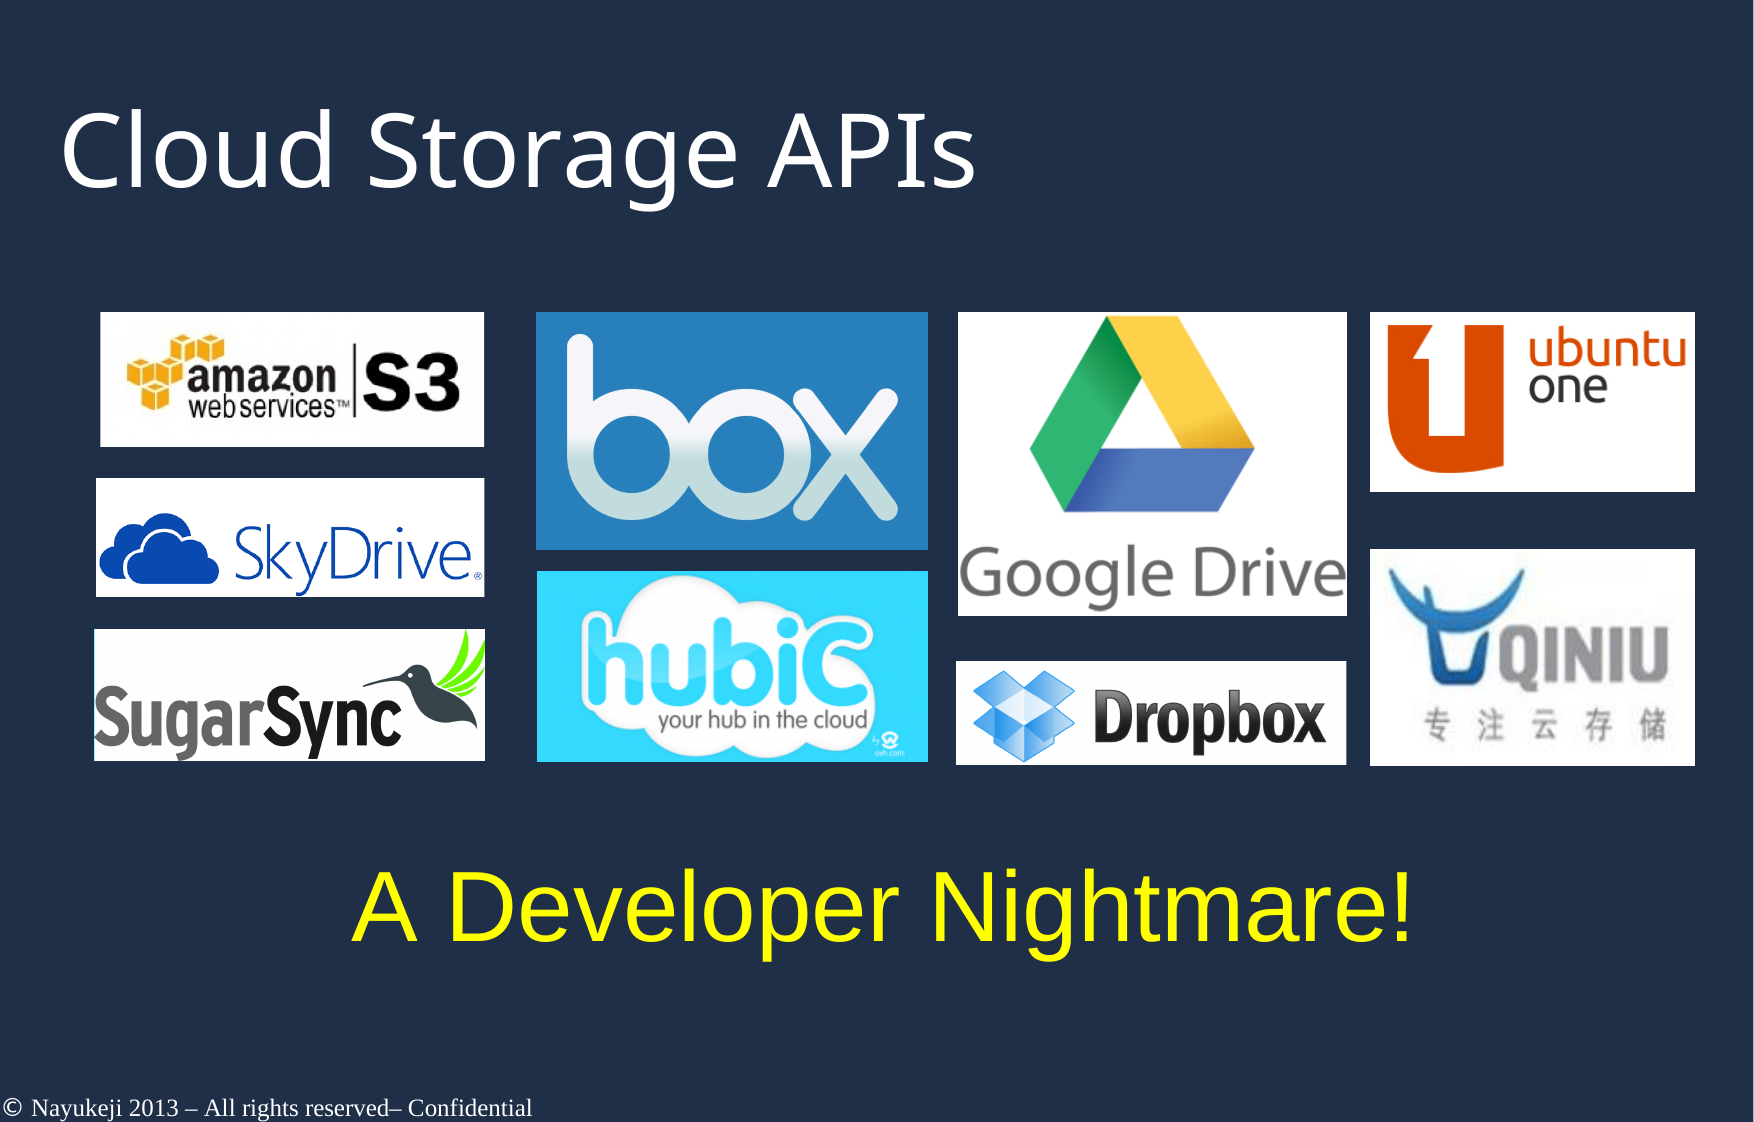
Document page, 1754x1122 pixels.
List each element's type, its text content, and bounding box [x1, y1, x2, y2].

picture [96, 478, 485, 597]
picture [94, 629, 485, 761]
title Cloud Storage APIs [59, 59, 1695, 237]
picture [100, 312, 485, 447]
picture [958, 312, 1347, 616]
picture [537, 571, 928, 762]
picture [956, 661, 1347, 765]
text_box A Developer Nightmare! [351, 850, 1418, 963]
picture [1370, 549, 1695, 766]
picture [536, 312, 928, 550]
picture [1370, 312, 1695, 492]
